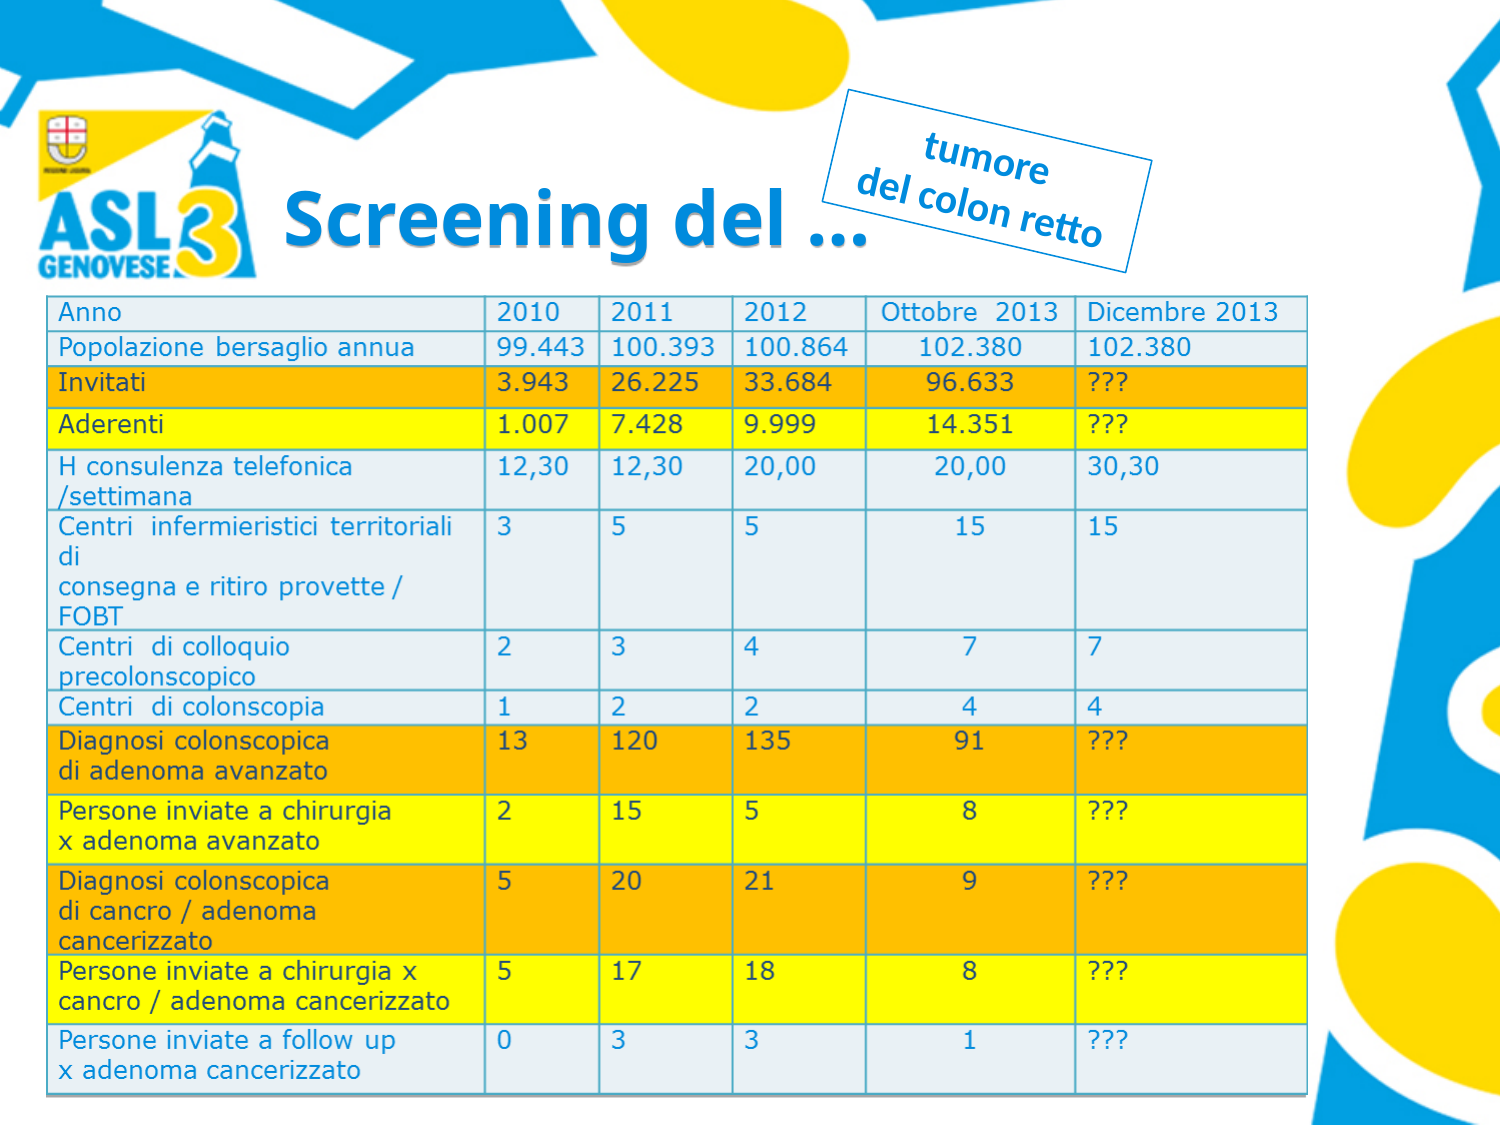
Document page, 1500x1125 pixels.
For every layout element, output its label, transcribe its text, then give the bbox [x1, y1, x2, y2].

picture [46, 290, 1308, 1101]
title Screening del … [268, 157, 1331, 274]
text_box tumore del colon retto [822, 89, 1152, 273]
